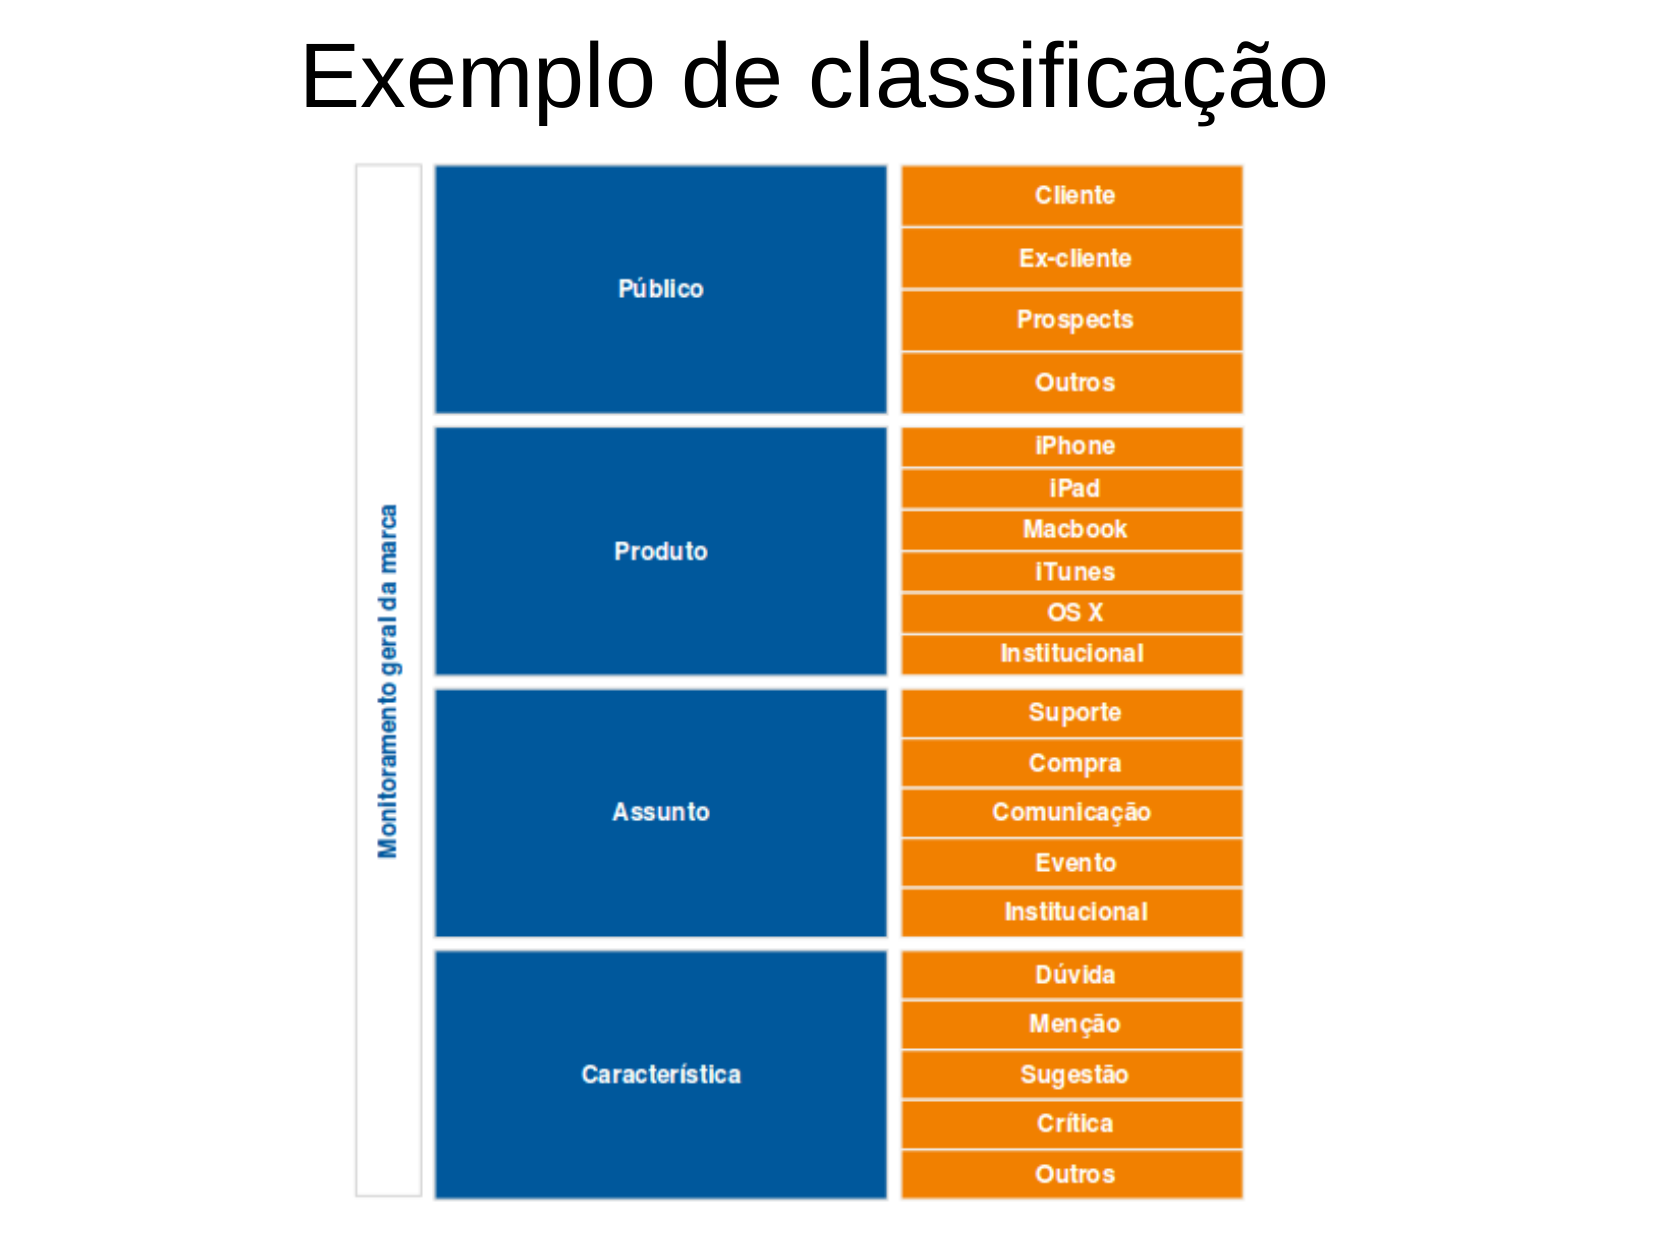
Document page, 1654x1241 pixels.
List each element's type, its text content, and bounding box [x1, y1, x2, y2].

title Exemplo de classificação [70, 23, 1560, 128]
picture [311, 127, 1276, 1218]
